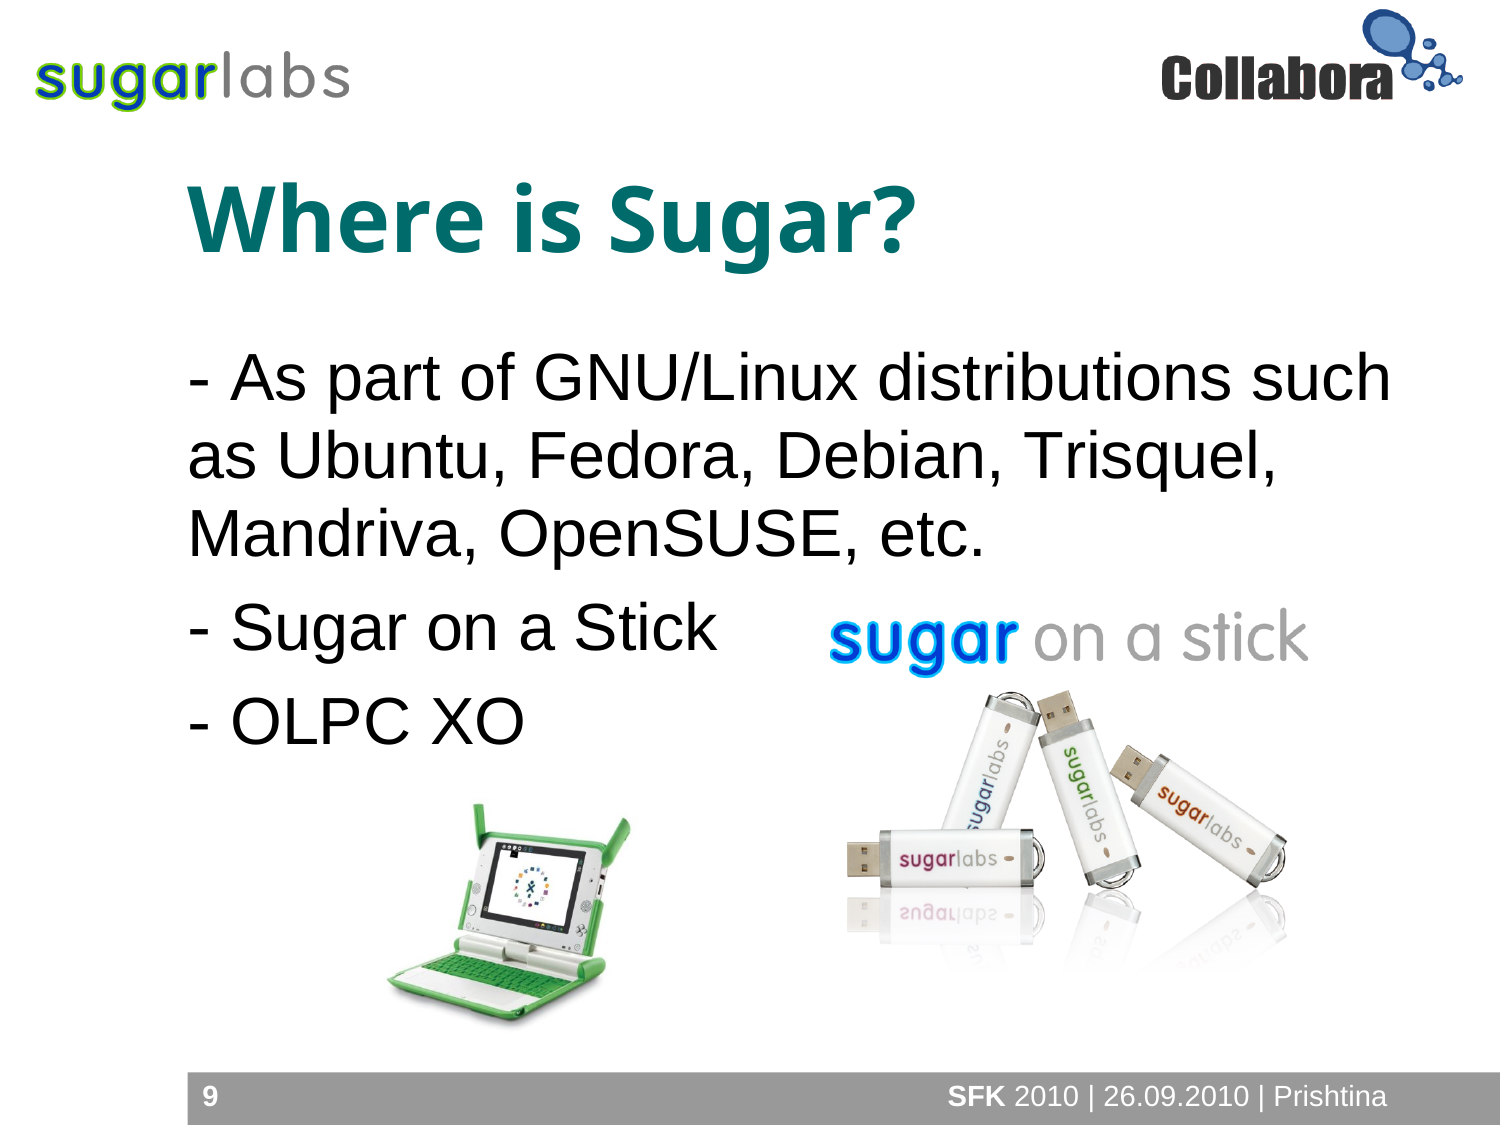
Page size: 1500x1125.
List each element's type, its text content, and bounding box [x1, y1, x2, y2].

title Where is Sugar? [187, 82, 1500, 331]
picture [35, 51, 349, 112]
picture [788, 578, 1351, 976]
picture [375, 787, 638, 1051]
list As part of GNU/Linux distributions such as Ubuntu, Fedora, Debian, Trisquel, Mandriva, OpenSUSE, etc. Sugar on a Stick OLPC XO [187, 337, 1425, 1027]
picture [1162, 9, 1463, 82]
